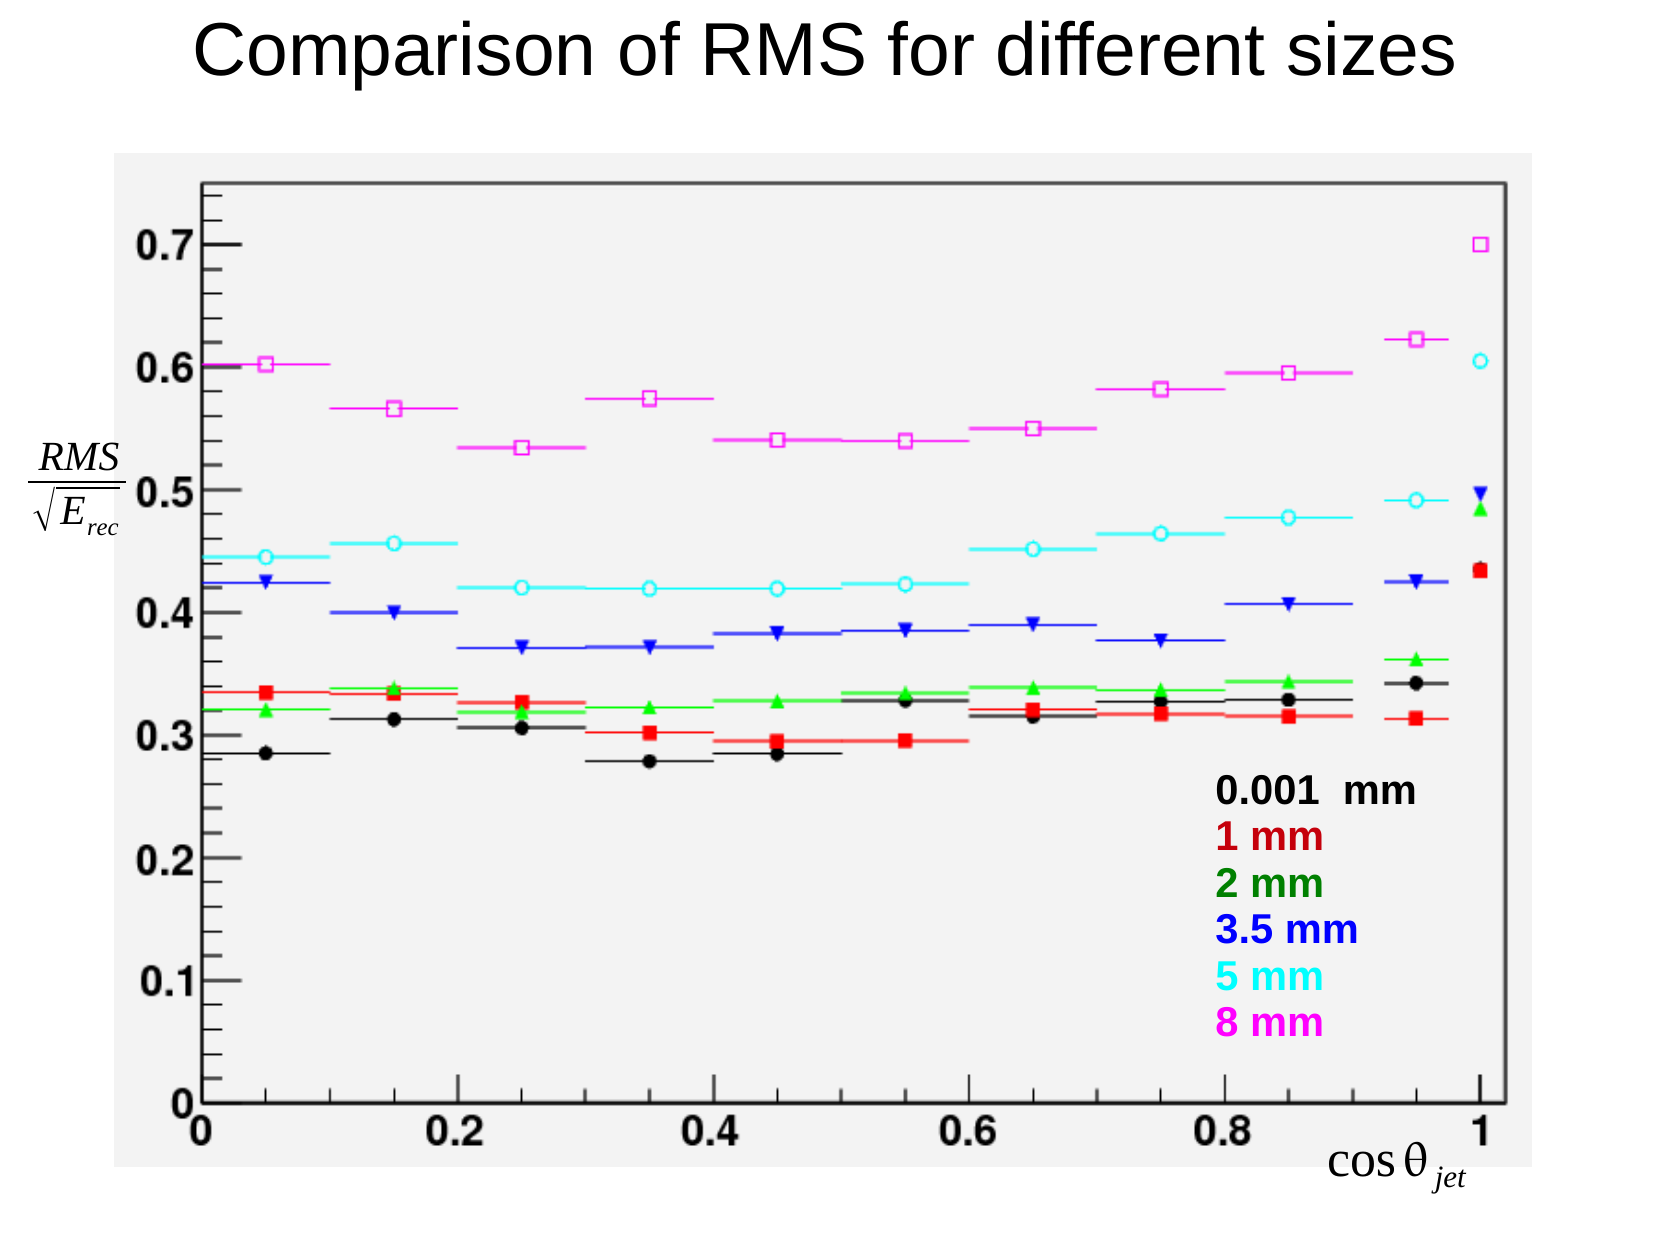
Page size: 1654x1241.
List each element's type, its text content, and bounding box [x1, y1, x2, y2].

picture [114, 153, 1532, 1167]
chart [1320, 1129, 1471, 1195]
text_box Comparison of RMS for different sizes [75, 0, 1576, 99]
chart [777, 599, 897, 659]
chart [19, 432, 135, 541]
text_box 0.001 mm 1 mm 2 mm 3.5 mm 5 mm 8 mm [1200, 759, 1464, 1053]
